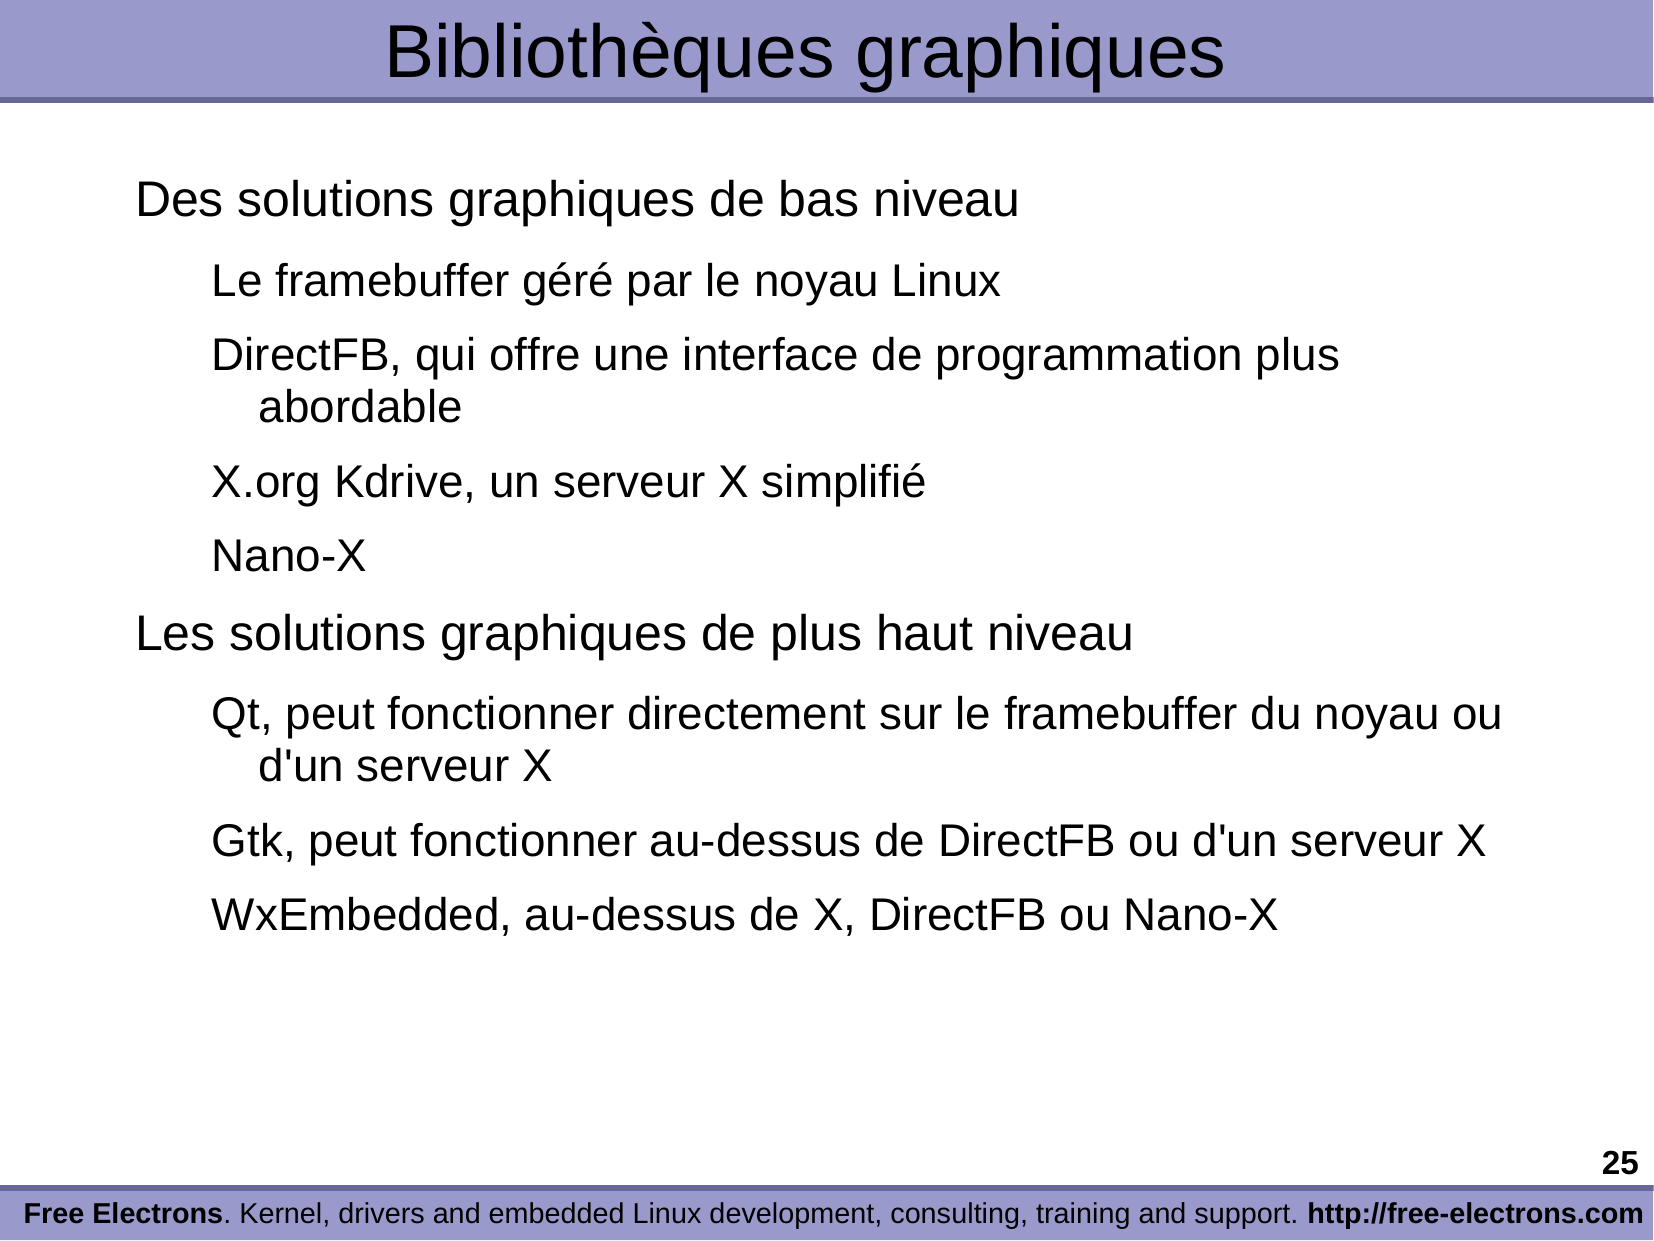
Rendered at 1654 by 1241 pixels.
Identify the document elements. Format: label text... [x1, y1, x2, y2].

list Des solutions graphiques de bas niveau Le framebuffer géré par le noyau Linux DirectFB, qui offre une interface de programmation plus abordable X.org Kdrive, un serveur X simplifié Nano-X Les solutions graphiques de plus haut niveau Qt, peut fonctionner directement sur le framebuffer du noyau ou d'un serveur X Gtk, peut fonctionner au-dessus de DirectFB ou d'un serveur X WxEmbedded, au-dessus de X, DirectFB ou Nano-X [117, 171, 1530, 1062]
title Bibliothèques graphiques [60, 4, 1551, 98]
